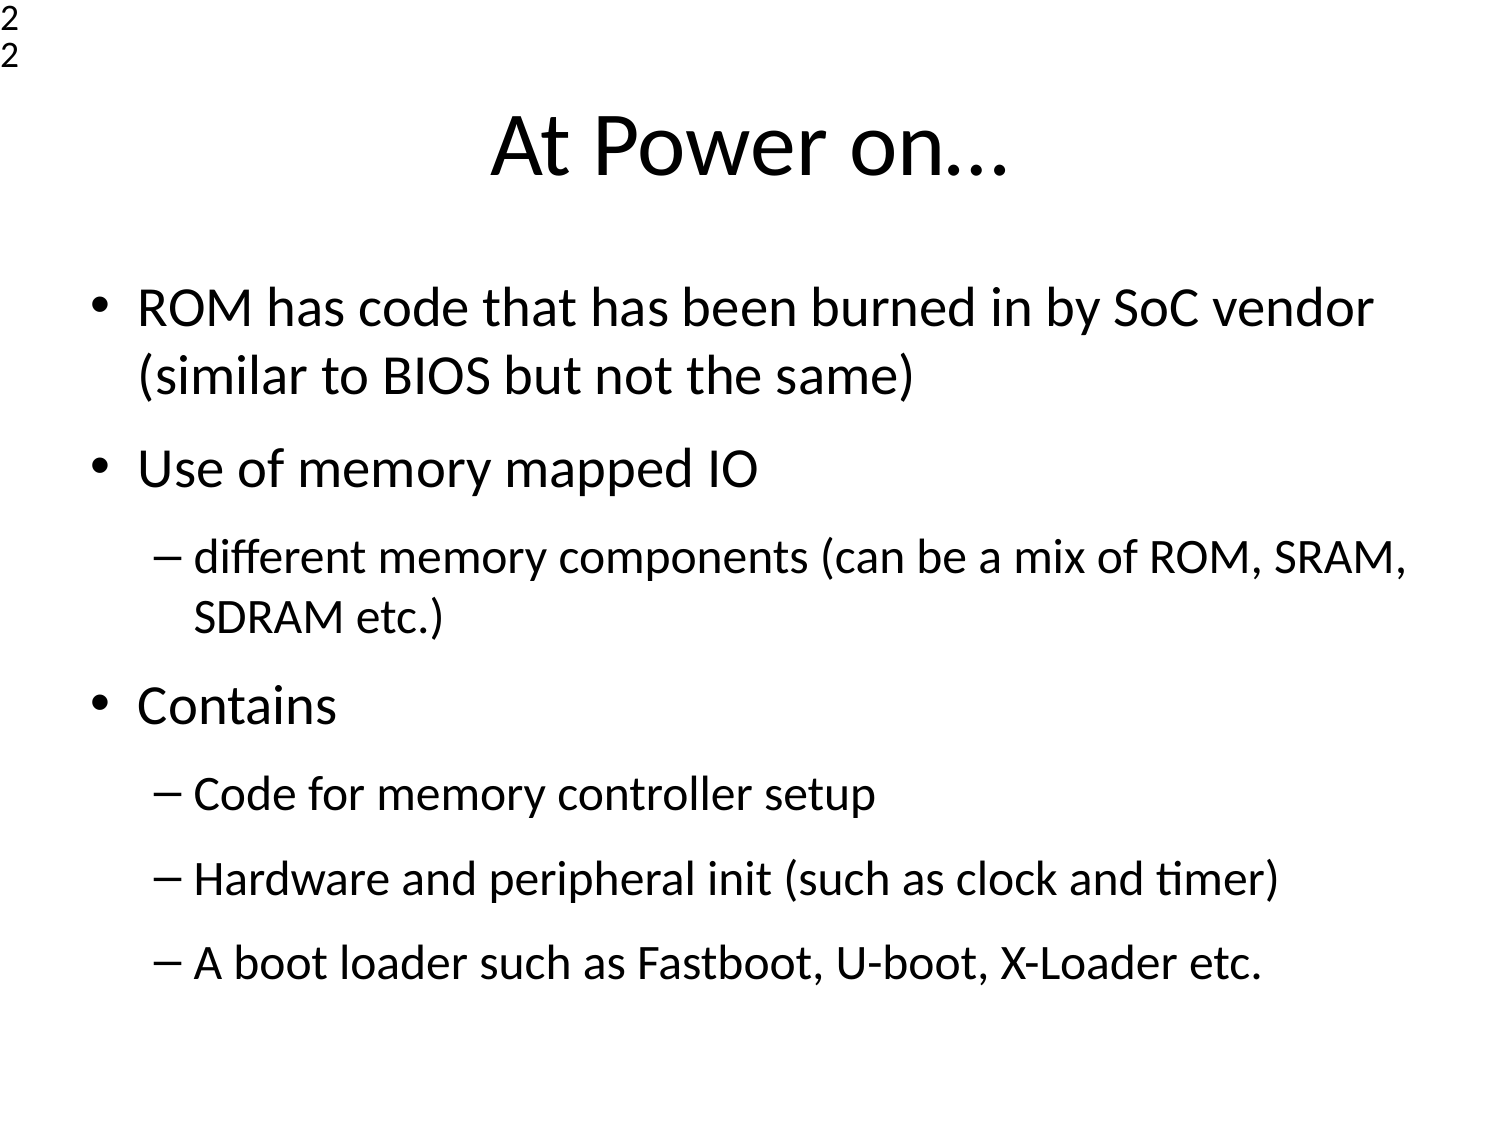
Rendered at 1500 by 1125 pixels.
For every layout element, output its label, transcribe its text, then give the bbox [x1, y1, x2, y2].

title At Power on… [75, 45, 1425, 233]
list ROM has code that has been burned in by SoC vendor (similar to BIOS but not the same) Use of memory mapped IO different memory components (can be a mix of ROM, SRAM, SDRAM etc.) Contains Code for memory controller setup Hardware and peripheral init (such as clock and timer) A boot loader such as Fastboot, U-boot, X-Loader etc. [75, 262, 1425, 1005]
